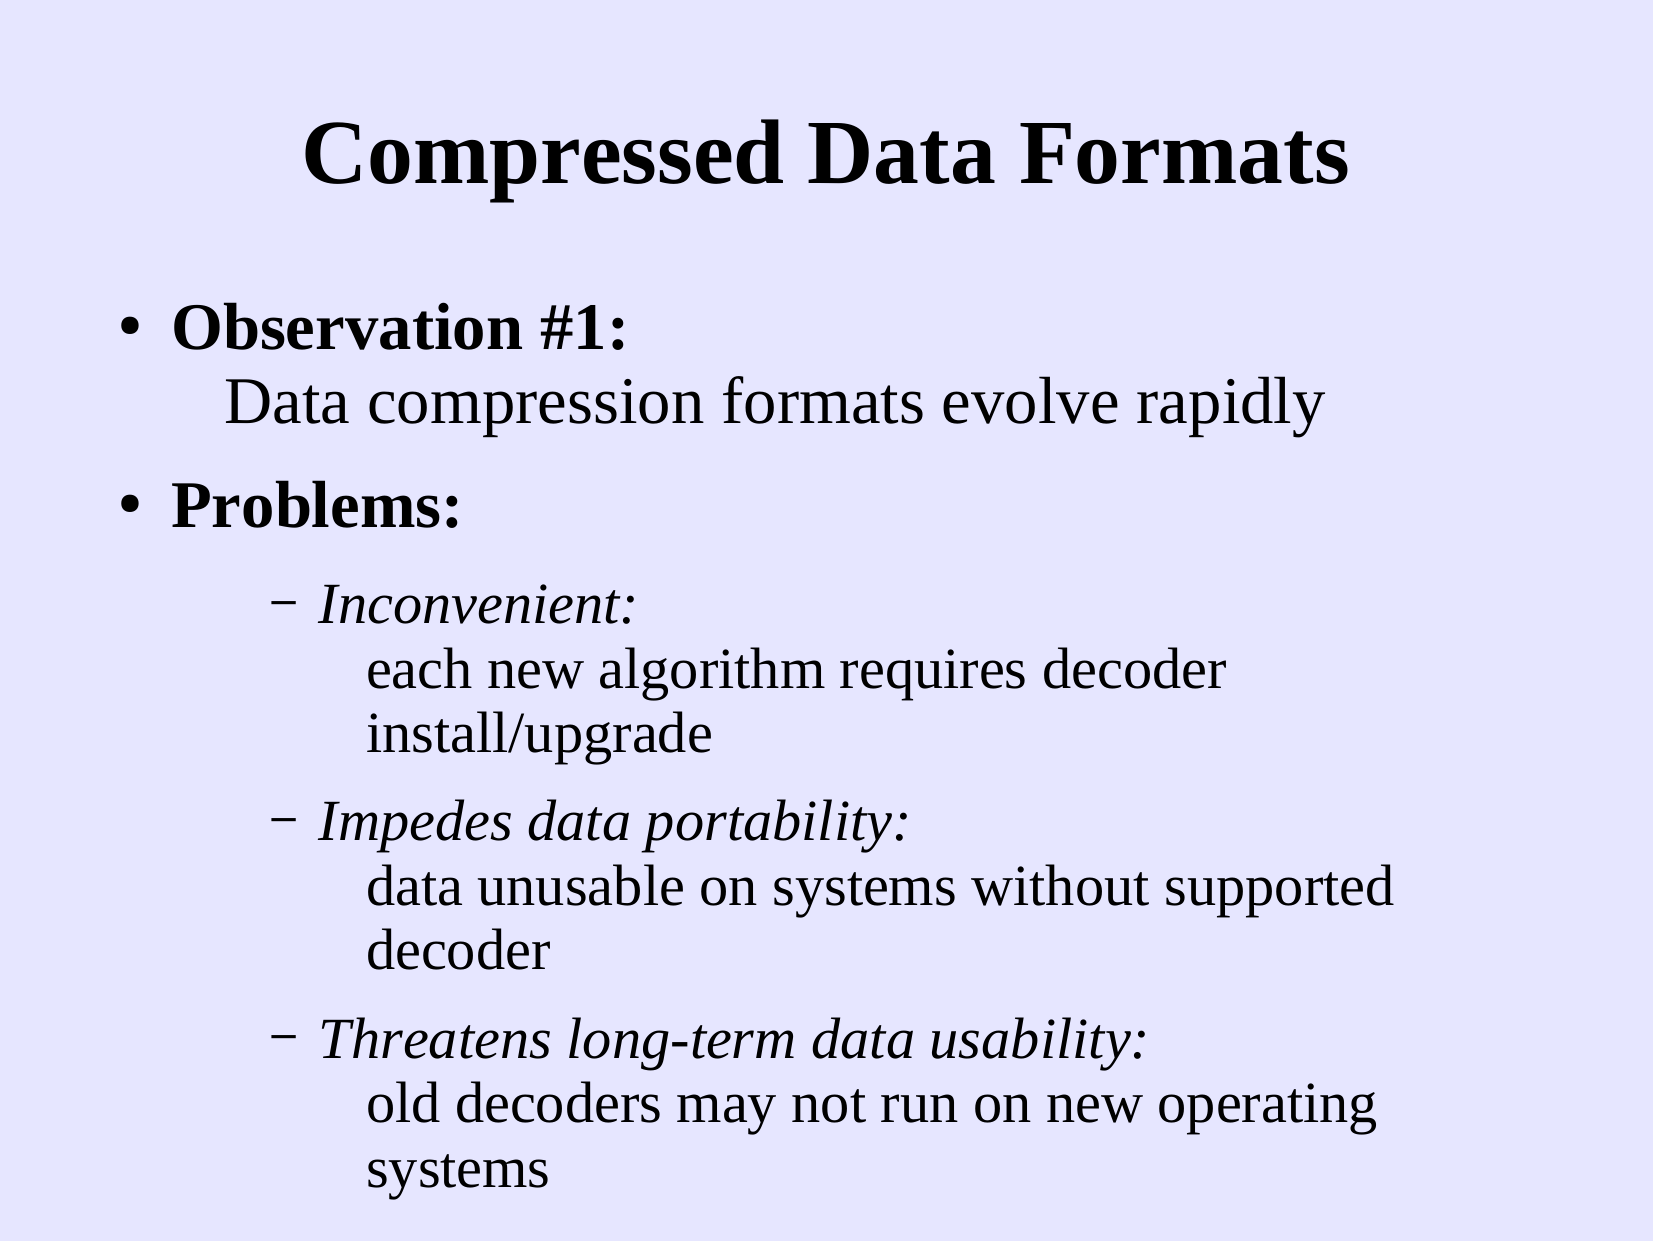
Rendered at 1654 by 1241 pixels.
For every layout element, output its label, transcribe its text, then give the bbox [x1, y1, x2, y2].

title Compressed Data Formats [82, 49, 1571, 257]
list Observation #1: Data compression formats evolve rapidly Problems: Inconvenient: each new algorithm requires decoder install/upgrade Impedes data portability: data unusable on systems without supported decoder Threatens long-term data usability: old decoders may not run on new operating systems [82, 290, 1571, 1095]
